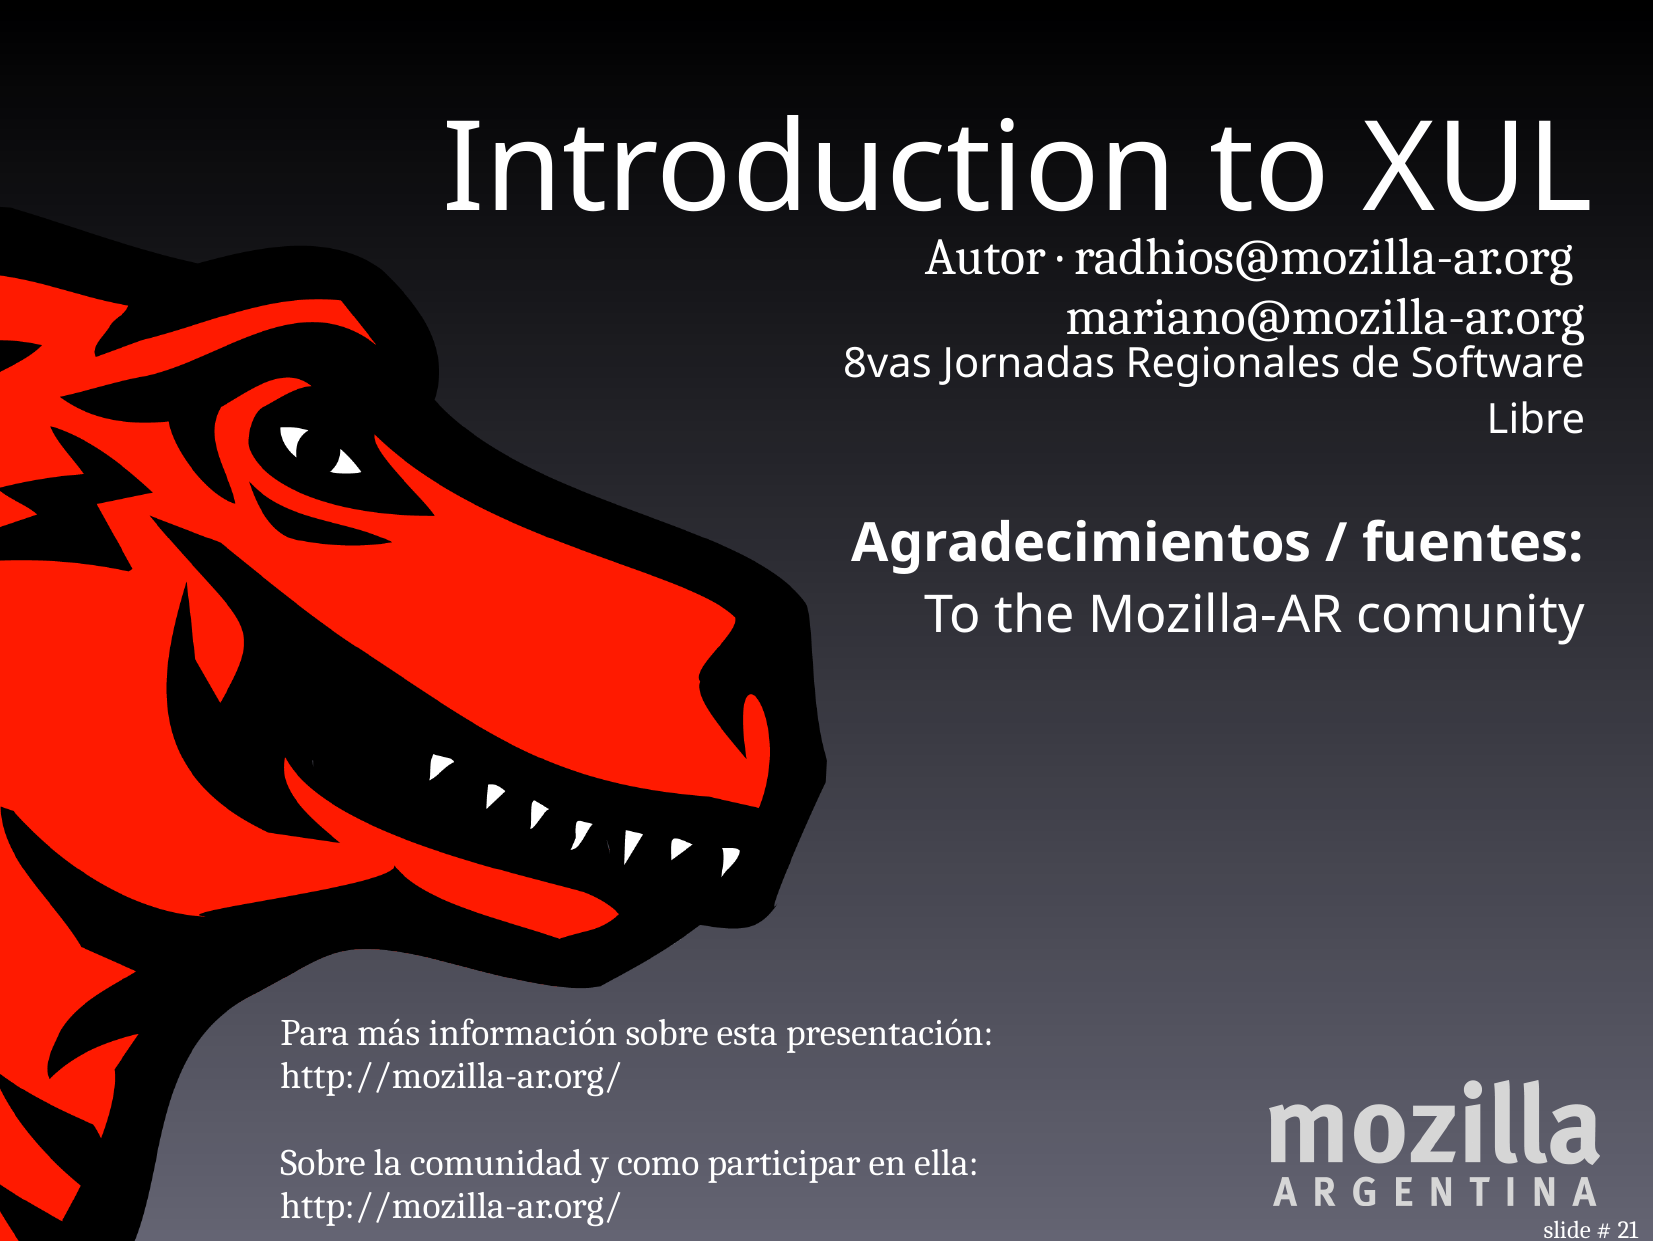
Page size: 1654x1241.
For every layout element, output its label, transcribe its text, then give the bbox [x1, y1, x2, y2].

title Introduction to XUL [23, 58, 1594, 220]
picture [0, 206, 827, 1241]
text_box Autor · radhios@mozilla-ar.org mariano@mozilla-ar.org [827, 220, 1600, 324]
text_box Para más información sobre esta presentación: http://mozilla-ar.org/ Sobre la comunidad y como participar en ella: http://mozilla-ar.org/ [827, 1004, 1180, 1237]
picture [1269, 1081, 1600, 1206]
text_box 8vas Jornadas Regionales de Software Libre Agradecimientos / fuentes: To the Mozilla-AR comunity [827, 324, 1600, 975]
